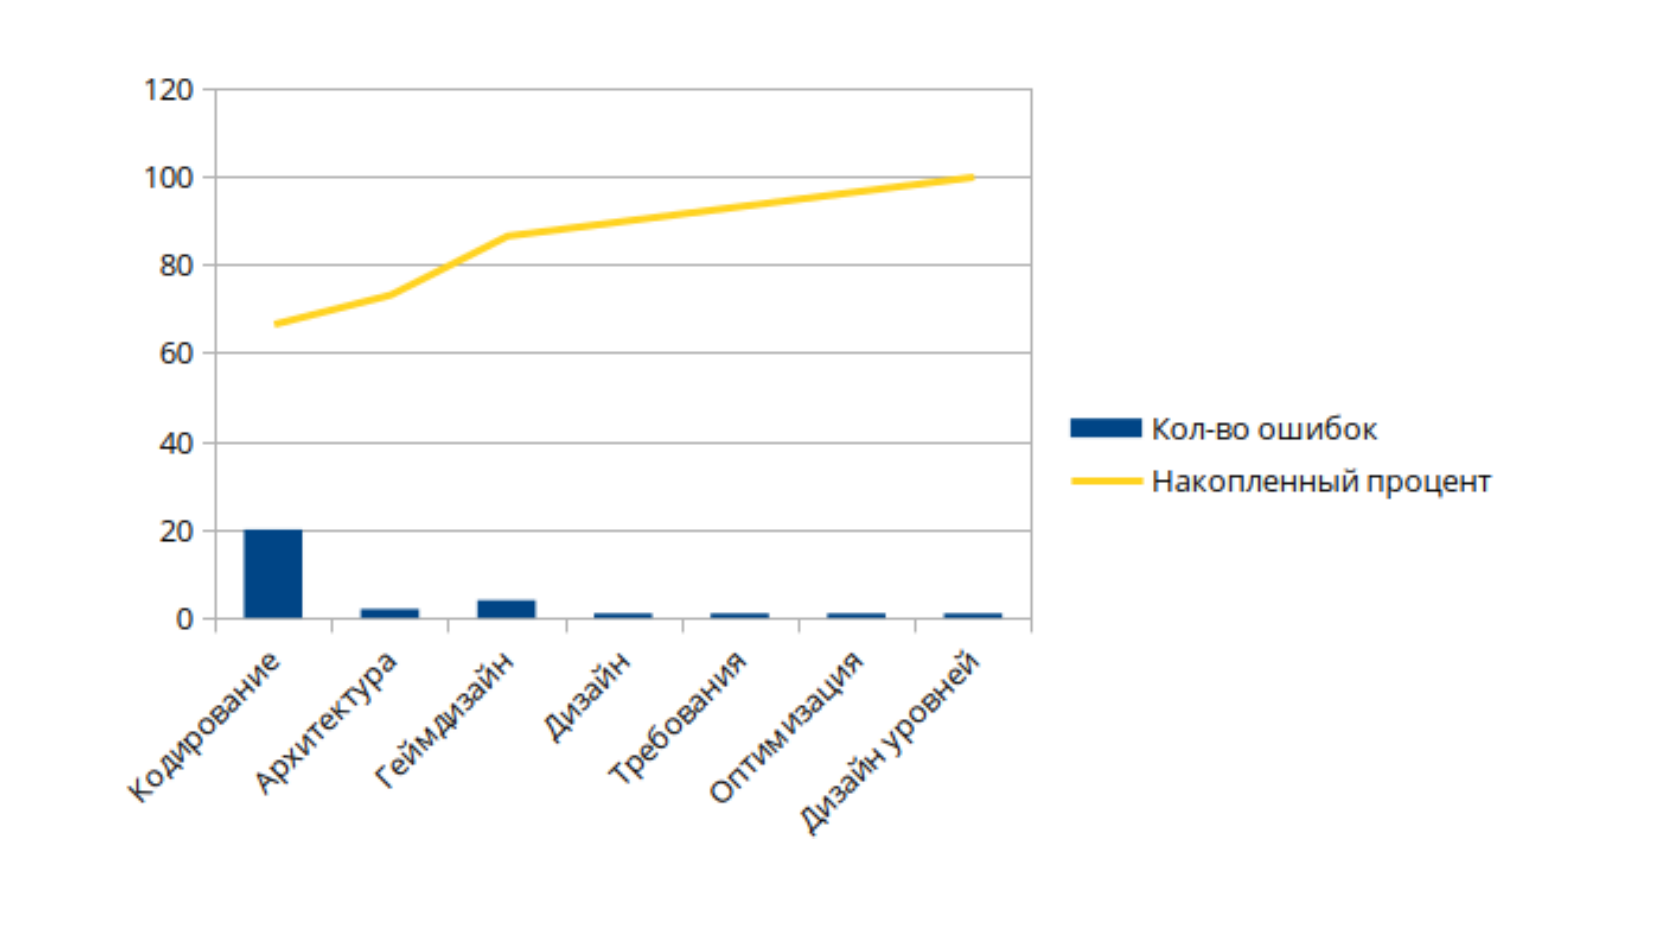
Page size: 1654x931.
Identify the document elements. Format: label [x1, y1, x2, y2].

picture [118, 58, 1503, 840]
